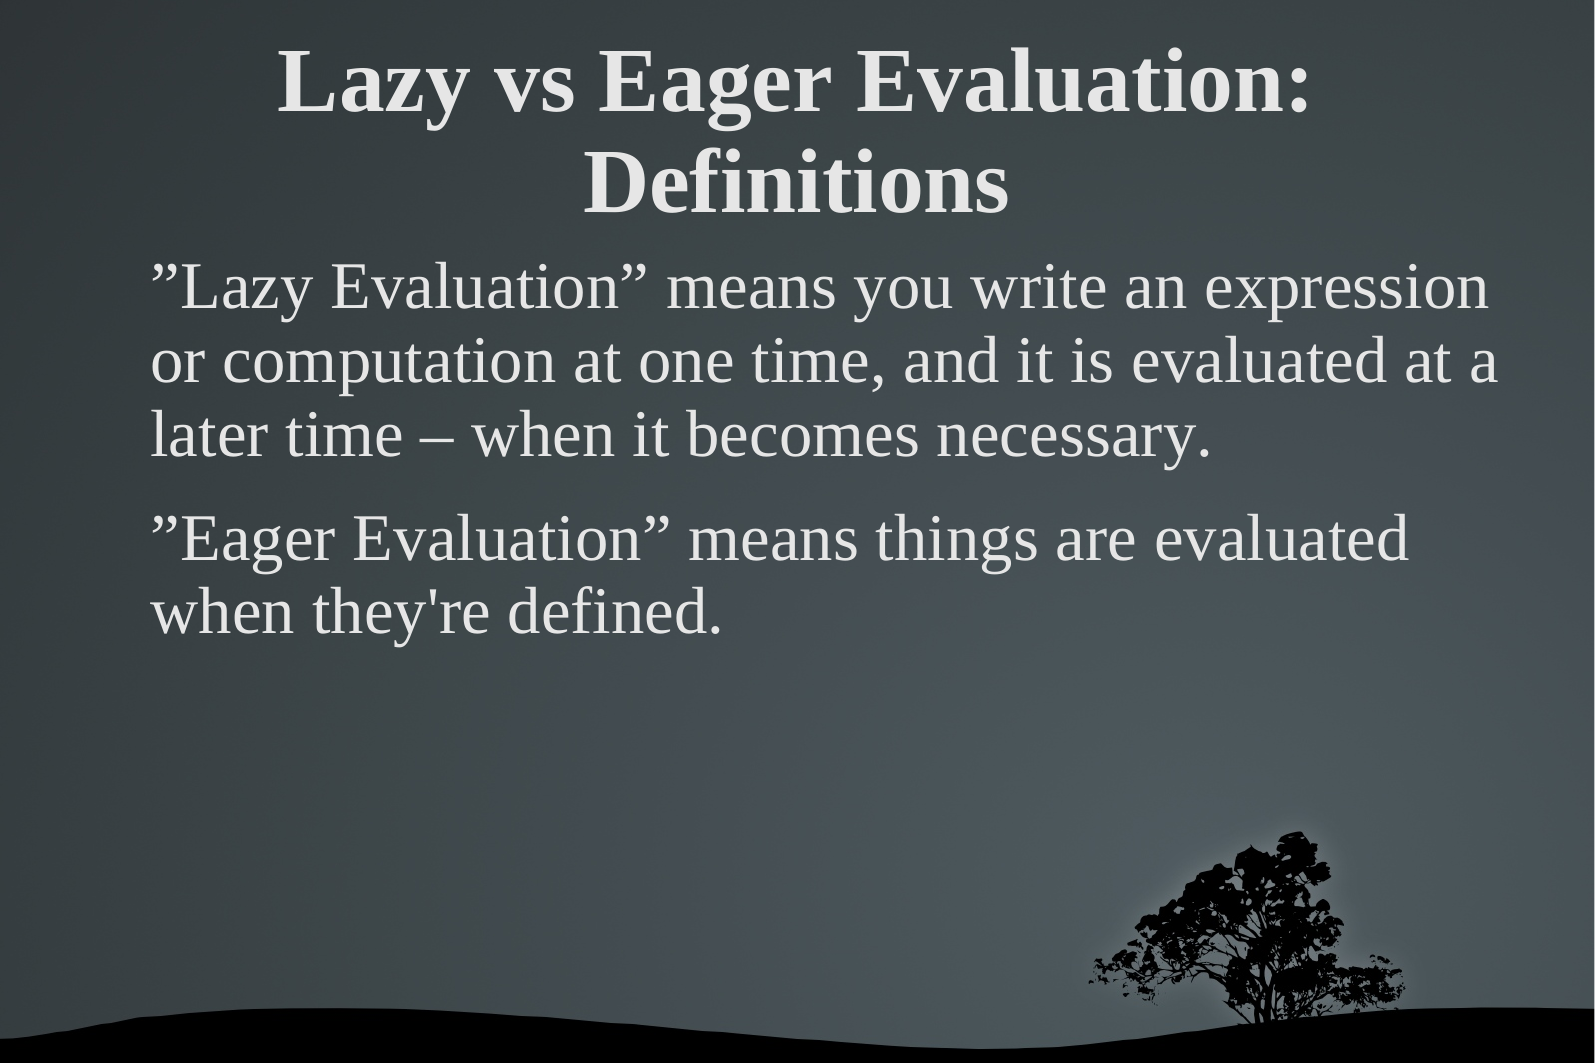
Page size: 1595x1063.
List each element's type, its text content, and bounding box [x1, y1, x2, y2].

title Lazy vs Eager Evaluation: Definitions [79, 11, 1515, 248]
picture [0, 0, 1595, 1063]
list ”Lazy Evaluation” means you write an expression or computation at one time, and it is evaluated at a later time – when it becomes necessary. ”Eager Evaluation” means things are evaluated when they're defined. [79, 248, 1515, 951]
